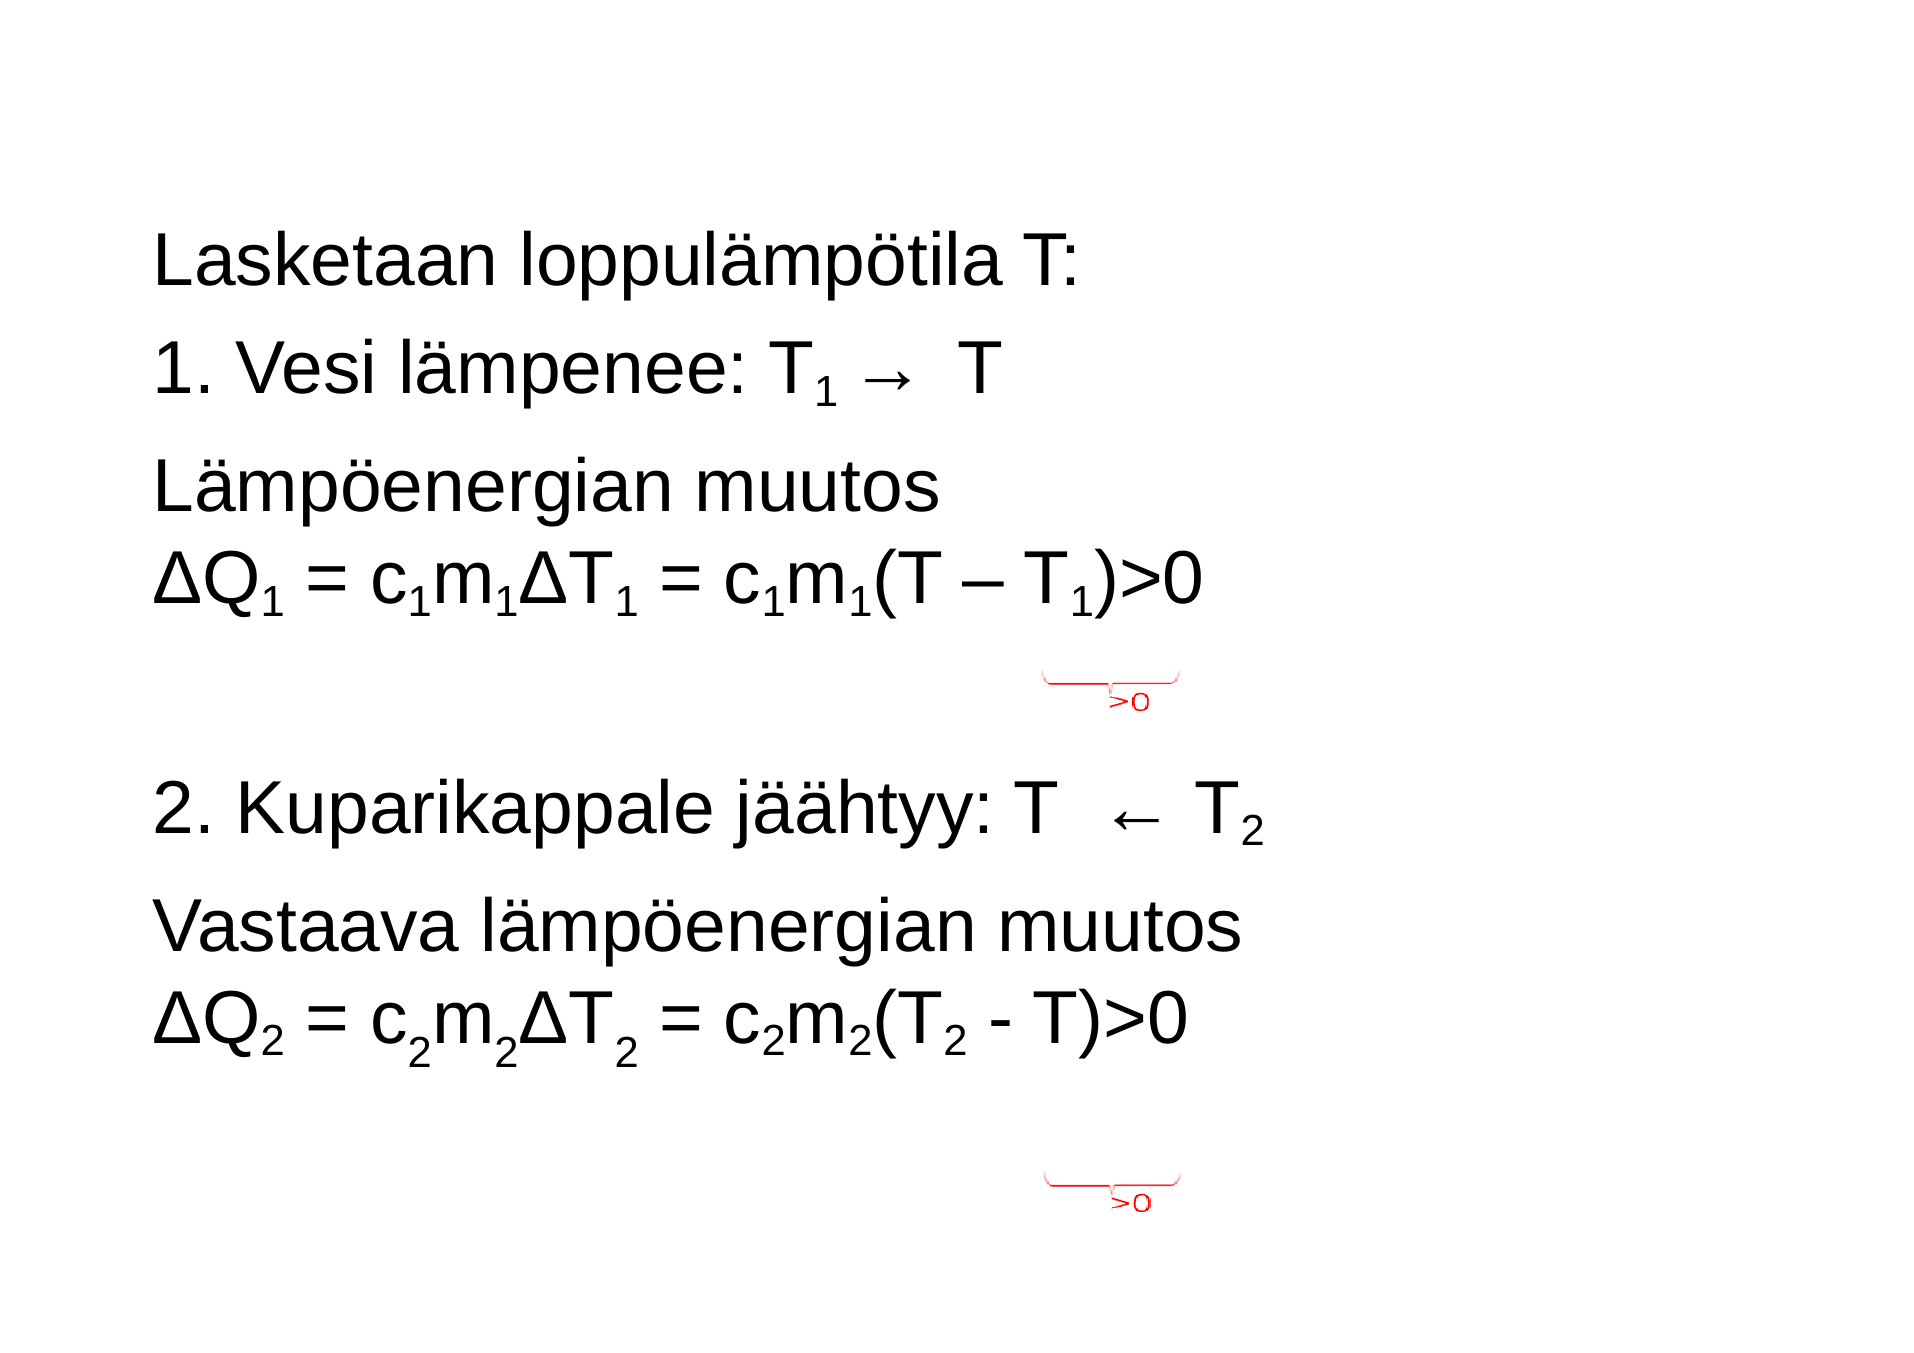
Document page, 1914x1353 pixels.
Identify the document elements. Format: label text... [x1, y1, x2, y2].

picture [1005, 638, 1216, 736]
picture [1007, 1139, 1217, 1237]
text_box Lasketaan loppulämpötila T: 1. Vesi lämpenee: T1 → T Lämpöenergian muutos ΔQ1 = c1m1ΔT1 = c1m1(T – T1)>0 2. Kuparikappale jäähtyy: T ← T2 Vastaava lämpöenergian muutos ΔQ2 = c2m2ΔT2 = c2m2(T2 - T)>0 [137, 202, 1518, 1144]
